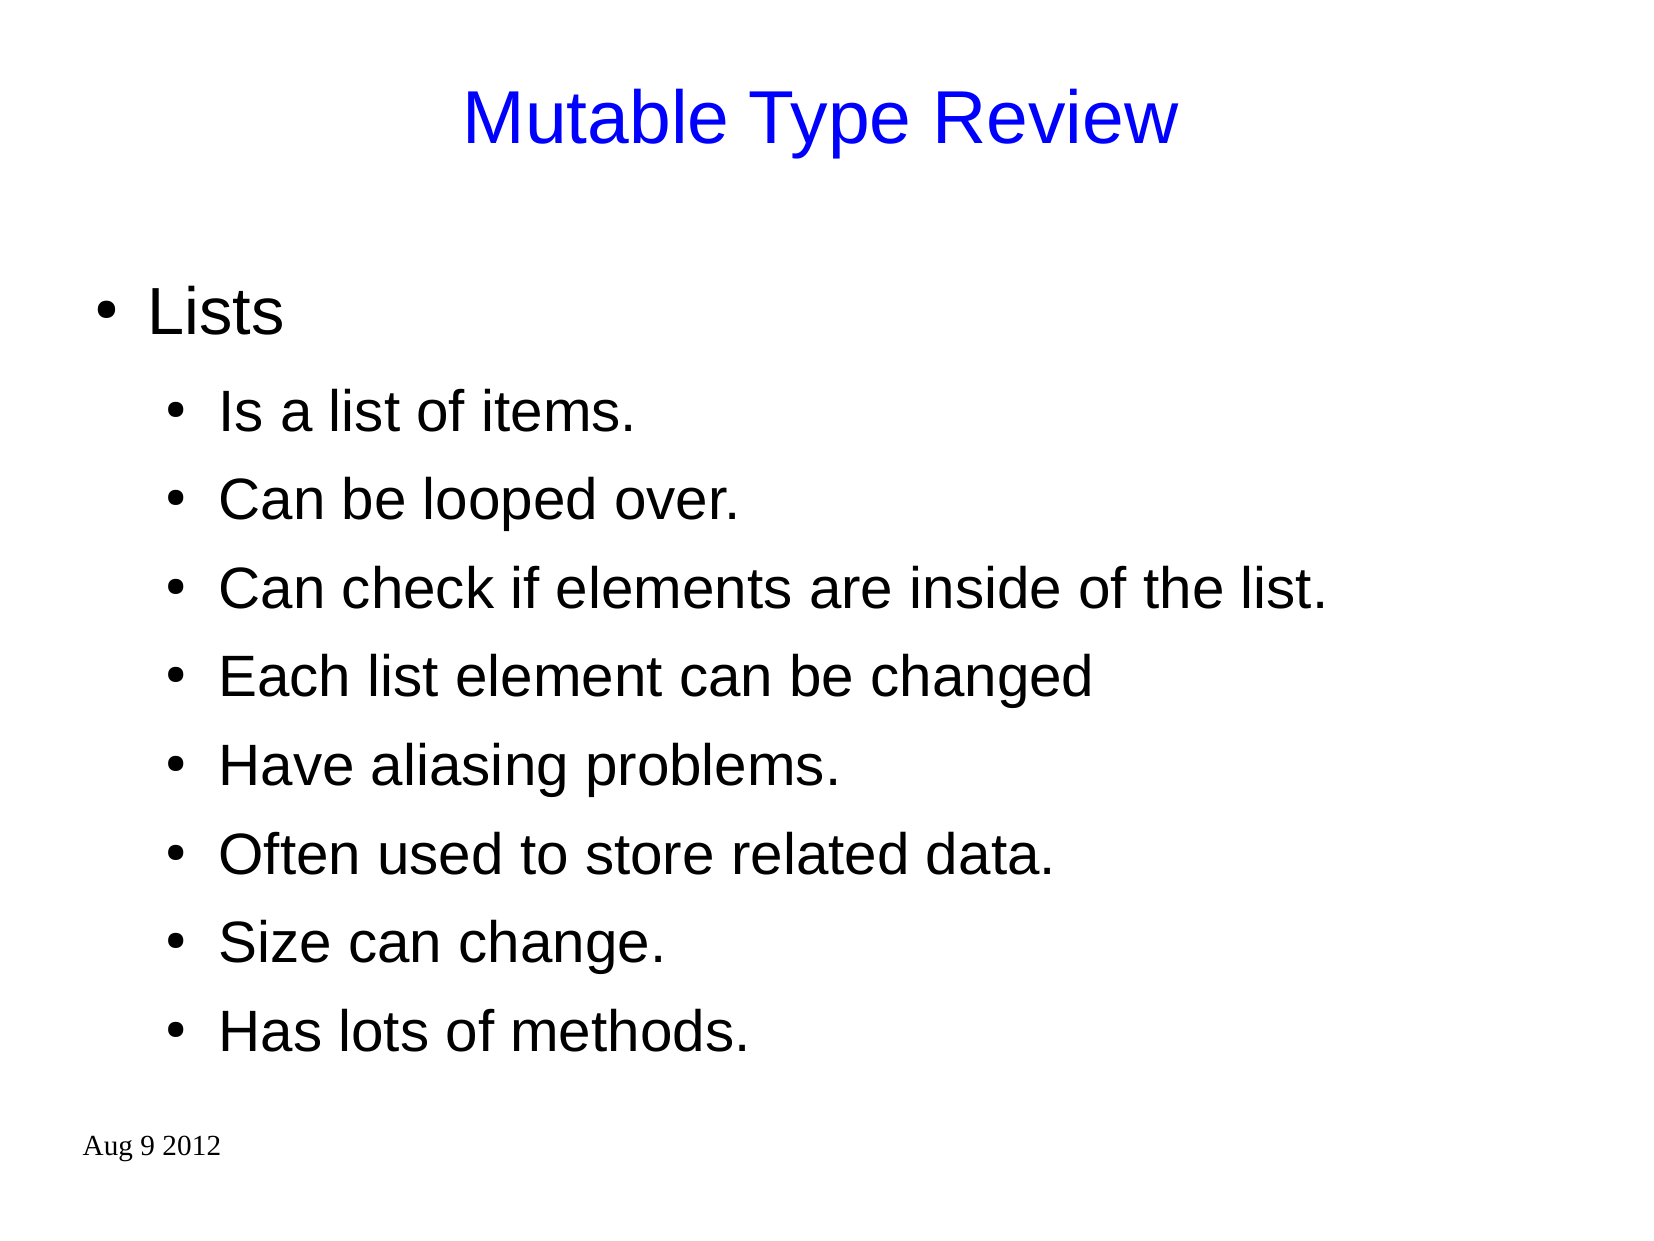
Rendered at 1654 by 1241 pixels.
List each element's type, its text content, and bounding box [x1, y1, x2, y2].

list Lists Is a list of items. Can be looped over. Can check if elements are inside of the list. Each list element can be changed Have aliasing problems. Often used to store related data. Size can change. Has lots of methods. [76, 274, 1565, 1093]
title Mutable Type Review [76, 58, 1565, 178]
